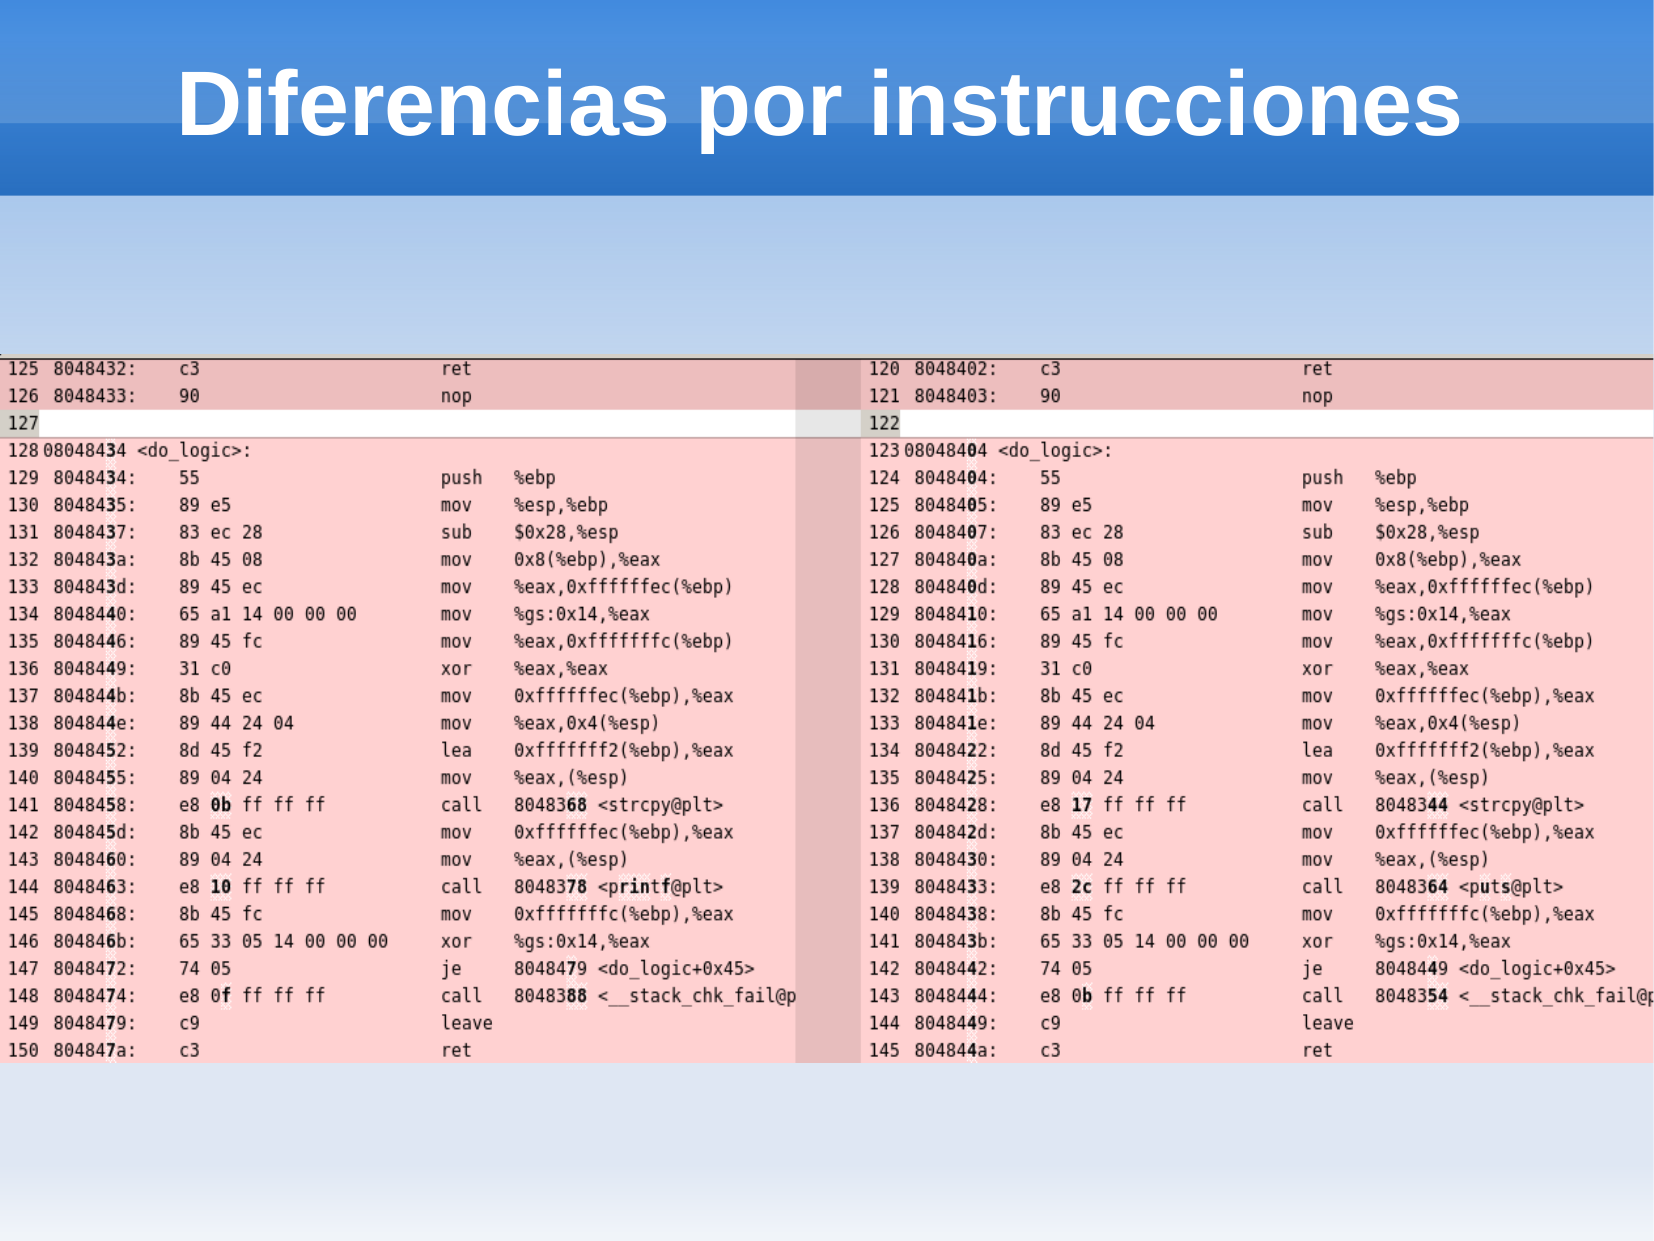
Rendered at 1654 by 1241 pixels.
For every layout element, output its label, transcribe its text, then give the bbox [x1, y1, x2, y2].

picture [0, 0, 1654, 1241]
title Diferencias por instrucciones [76, 7, 1565, 200]
